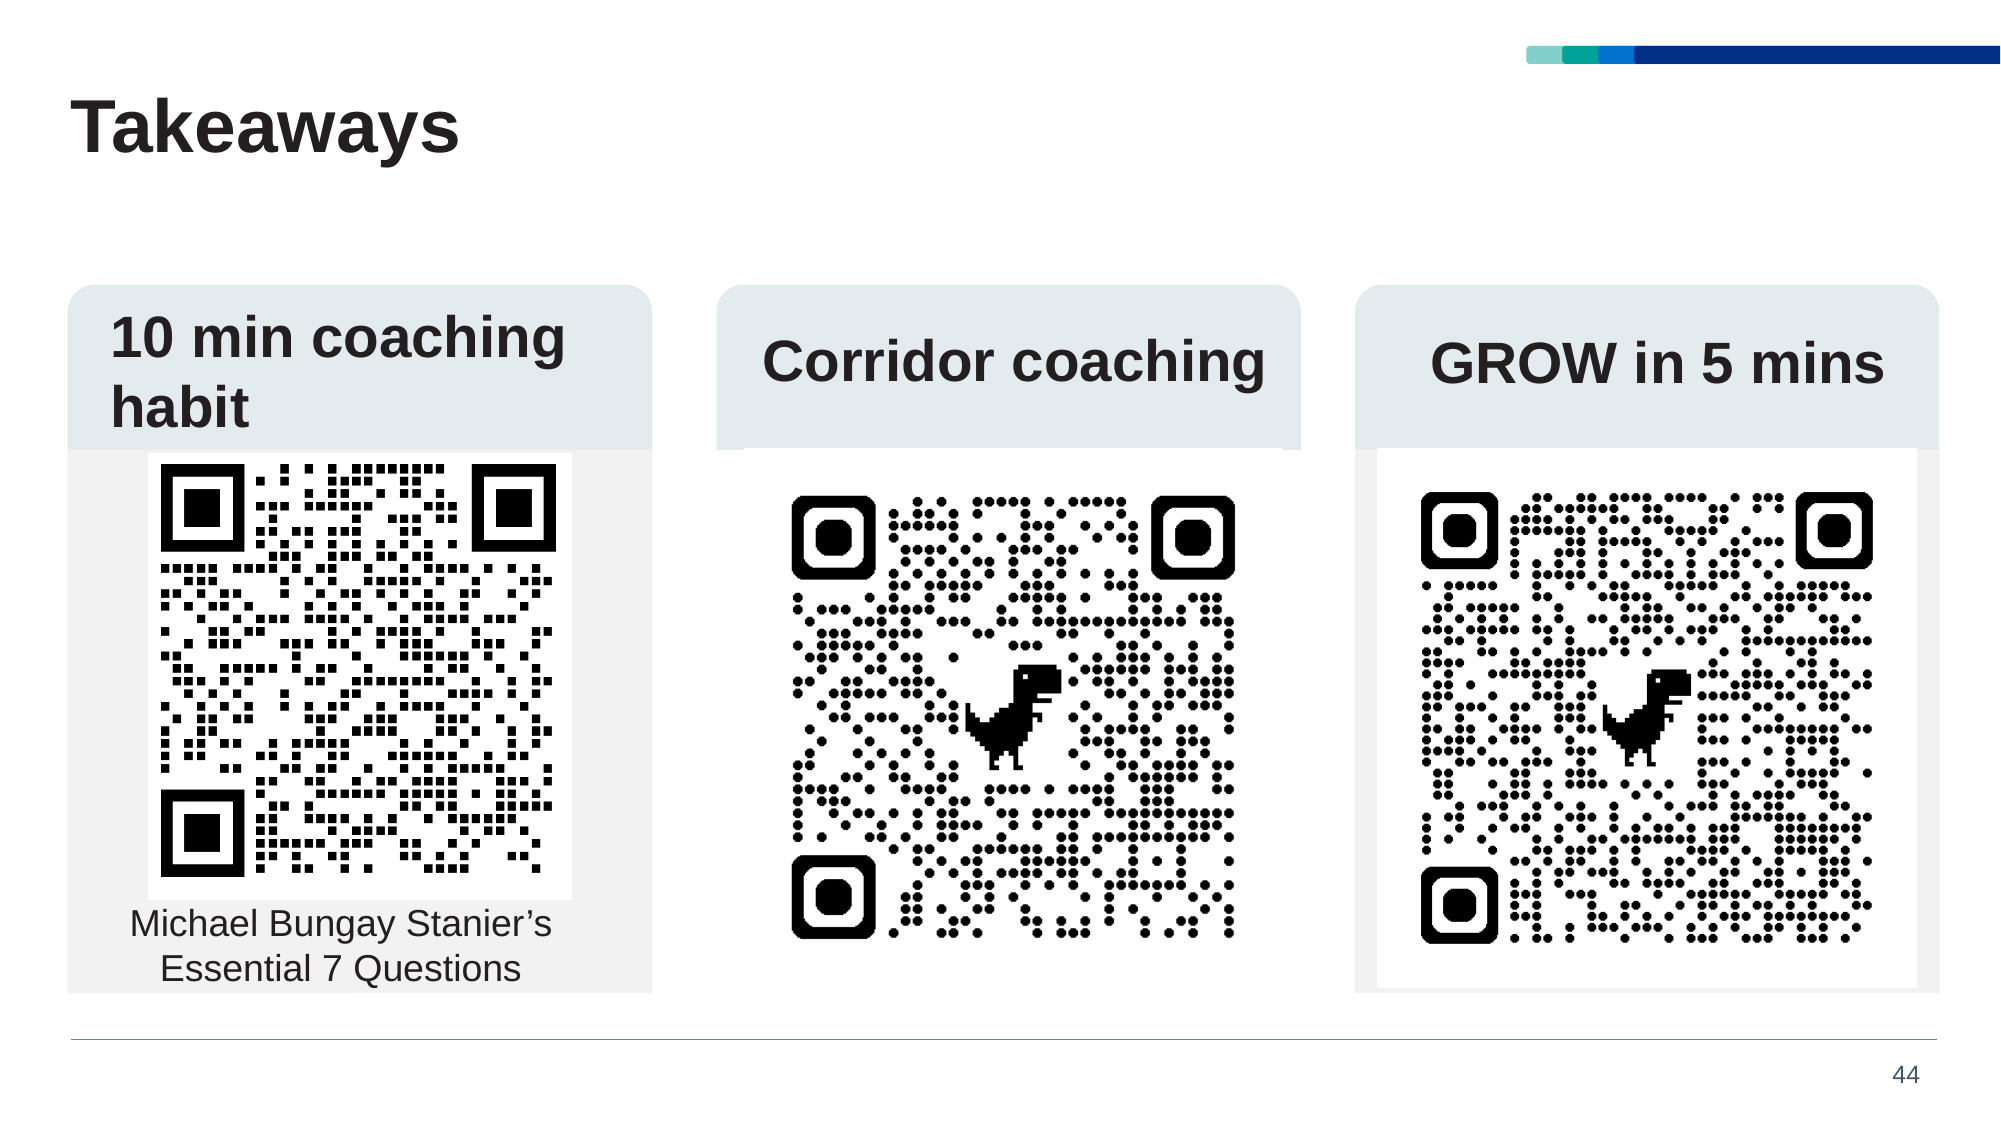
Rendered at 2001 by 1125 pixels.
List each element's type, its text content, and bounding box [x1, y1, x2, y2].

list [716, 449, 1301, 994]
picture [148, 453, 572, 891]
text_box [353, 449, 653, 994]
text_box Michael Bungay Stanier’s Essential 7 Questions [60, 891, 622, 998]
title Takeaways [70, 70, 1942, 186]
text_box GROW in 5 mins [1354, 317, 1963, 404]
text_box 10 min coaching habit [95, 292, 703, 449]
picture [744, 448, 1283, 988]
text_box Corridor coaching [747, 315, 1355, 401]
picture [1377, 448, 1917, 988]
text_box [1354, 449, 1940, 994]
